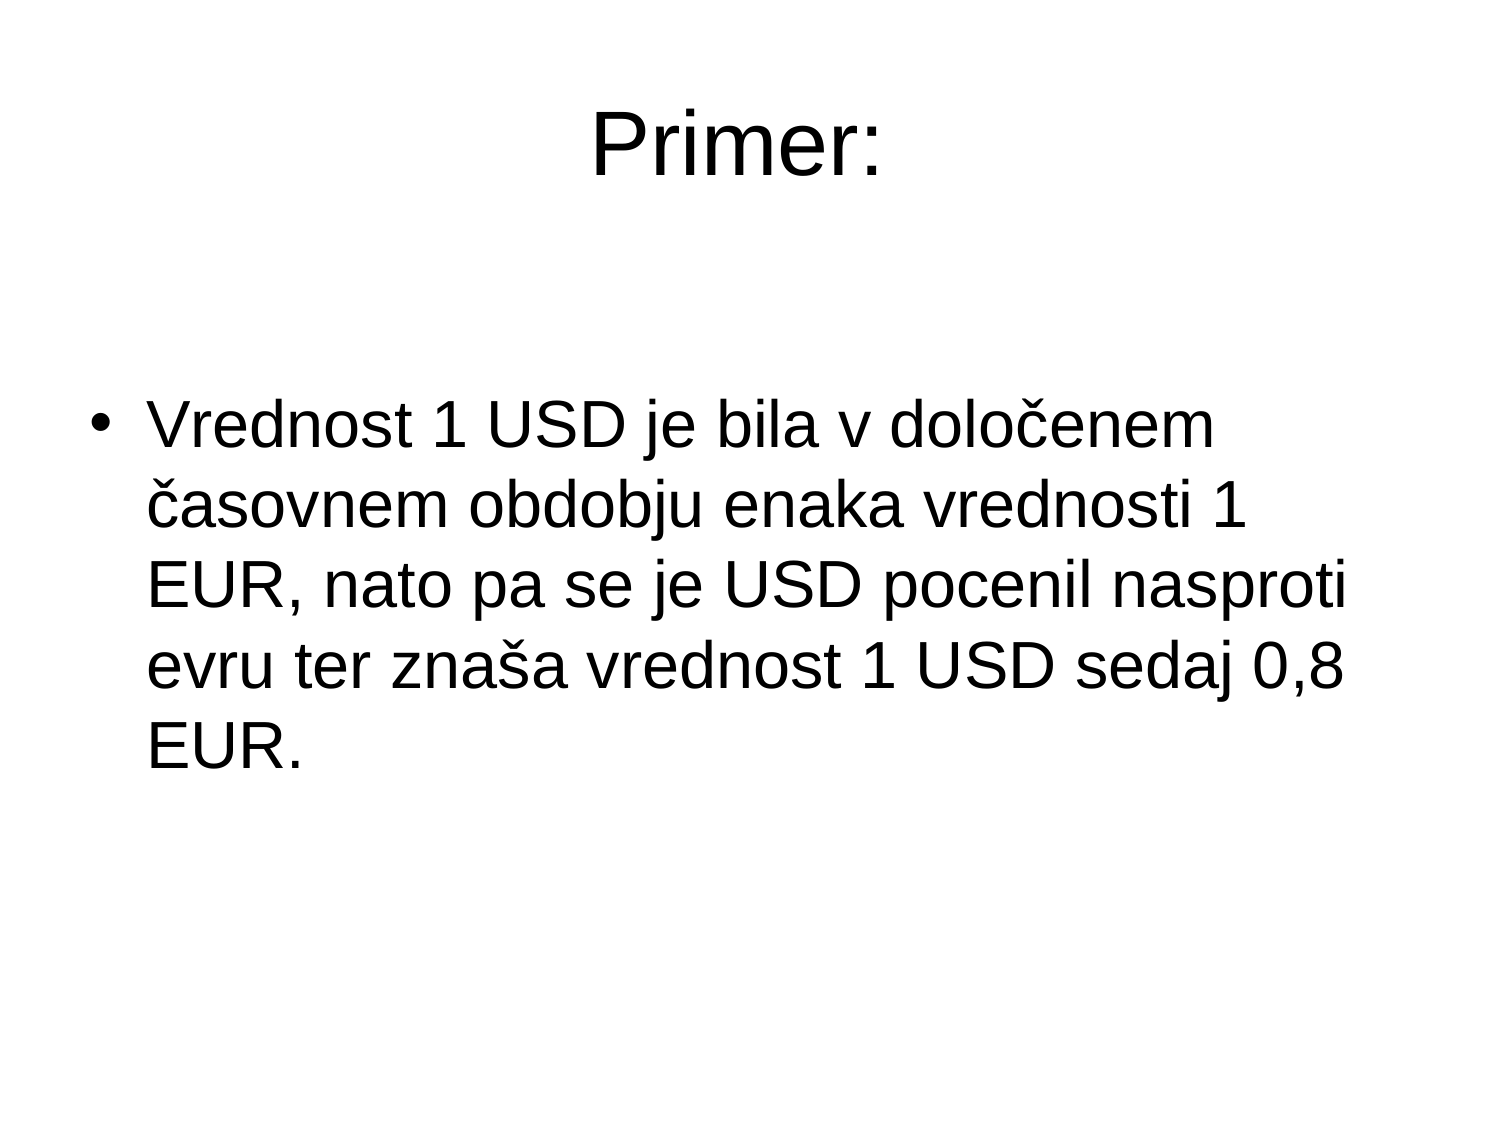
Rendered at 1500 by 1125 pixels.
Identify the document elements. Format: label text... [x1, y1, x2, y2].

list Vrednost 1 USD je bila v določenem časovnem obdobju enaka vrednosti 1 EUR, nato pa se je USD pocenil nasproti evru ter znaša vrednost 1 USD sedaj 0,8 EUR. [75, 373, 1426, 1005]
title Primer: [75, 45, 1426, 233]
